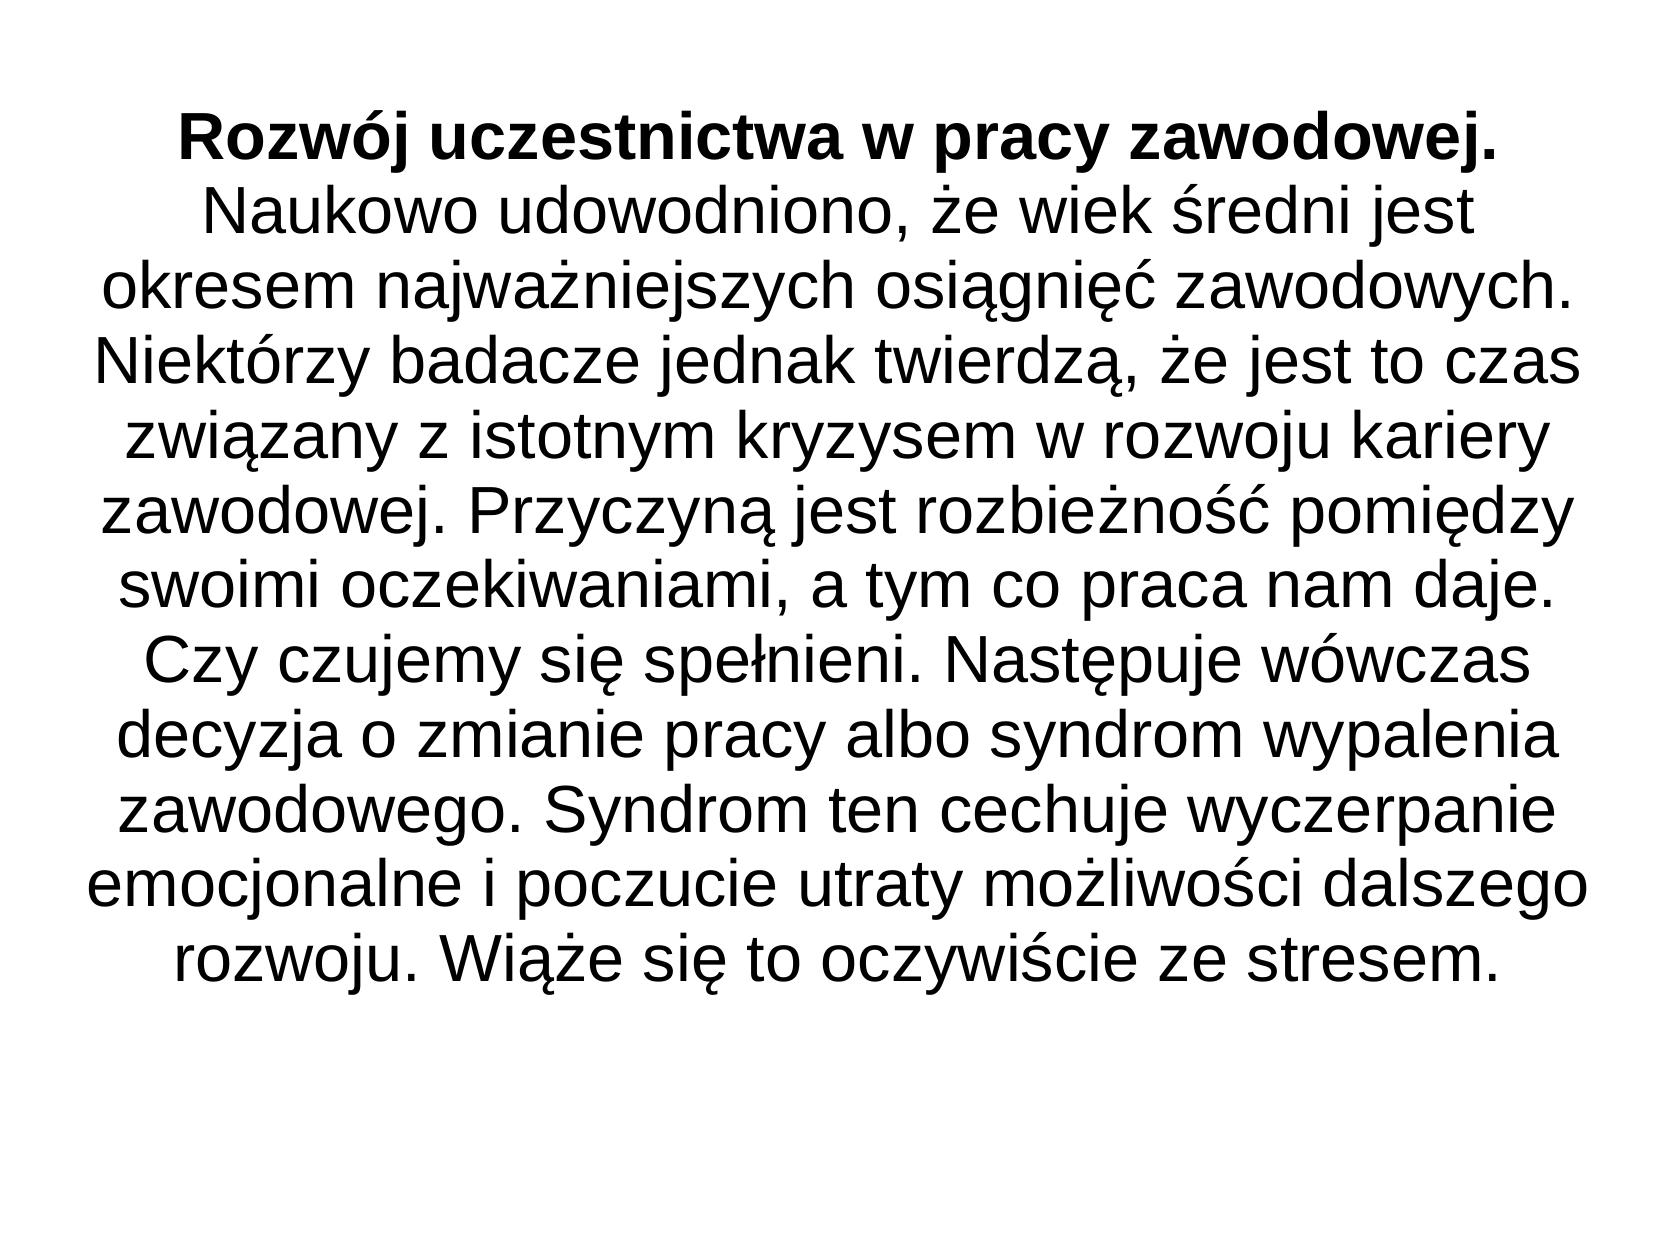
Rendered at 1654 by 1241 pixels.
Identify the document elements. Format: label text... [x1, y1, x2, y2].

subtitle Rozwój uczestnictwa w pracy zawodowej. Naukowo udowodniono, że wiek średni jest okresem najważniejszych osiągnięć zawodowych. Niektórzy badacze jednak twierdzą, że jest to czas związany z istotnym kryzysem w rozwoju kariery zawodowej. Przyczyną jest rozbieżność pomiędzy swoimi oczekiwaniami, a tym co praca nam daje. Czy czujemy się spełnieni. Następuje wówczas decyzja o zmianie pracy albo syndrom wypalenia zawodowego. Syndrom ten cechuje wyczerpanie emocjonalne i poczucie utraty możliwości dalszego rozwoju. Wiąże się to oczywiście ze stresem. [82, 43, 1595, 1052]
